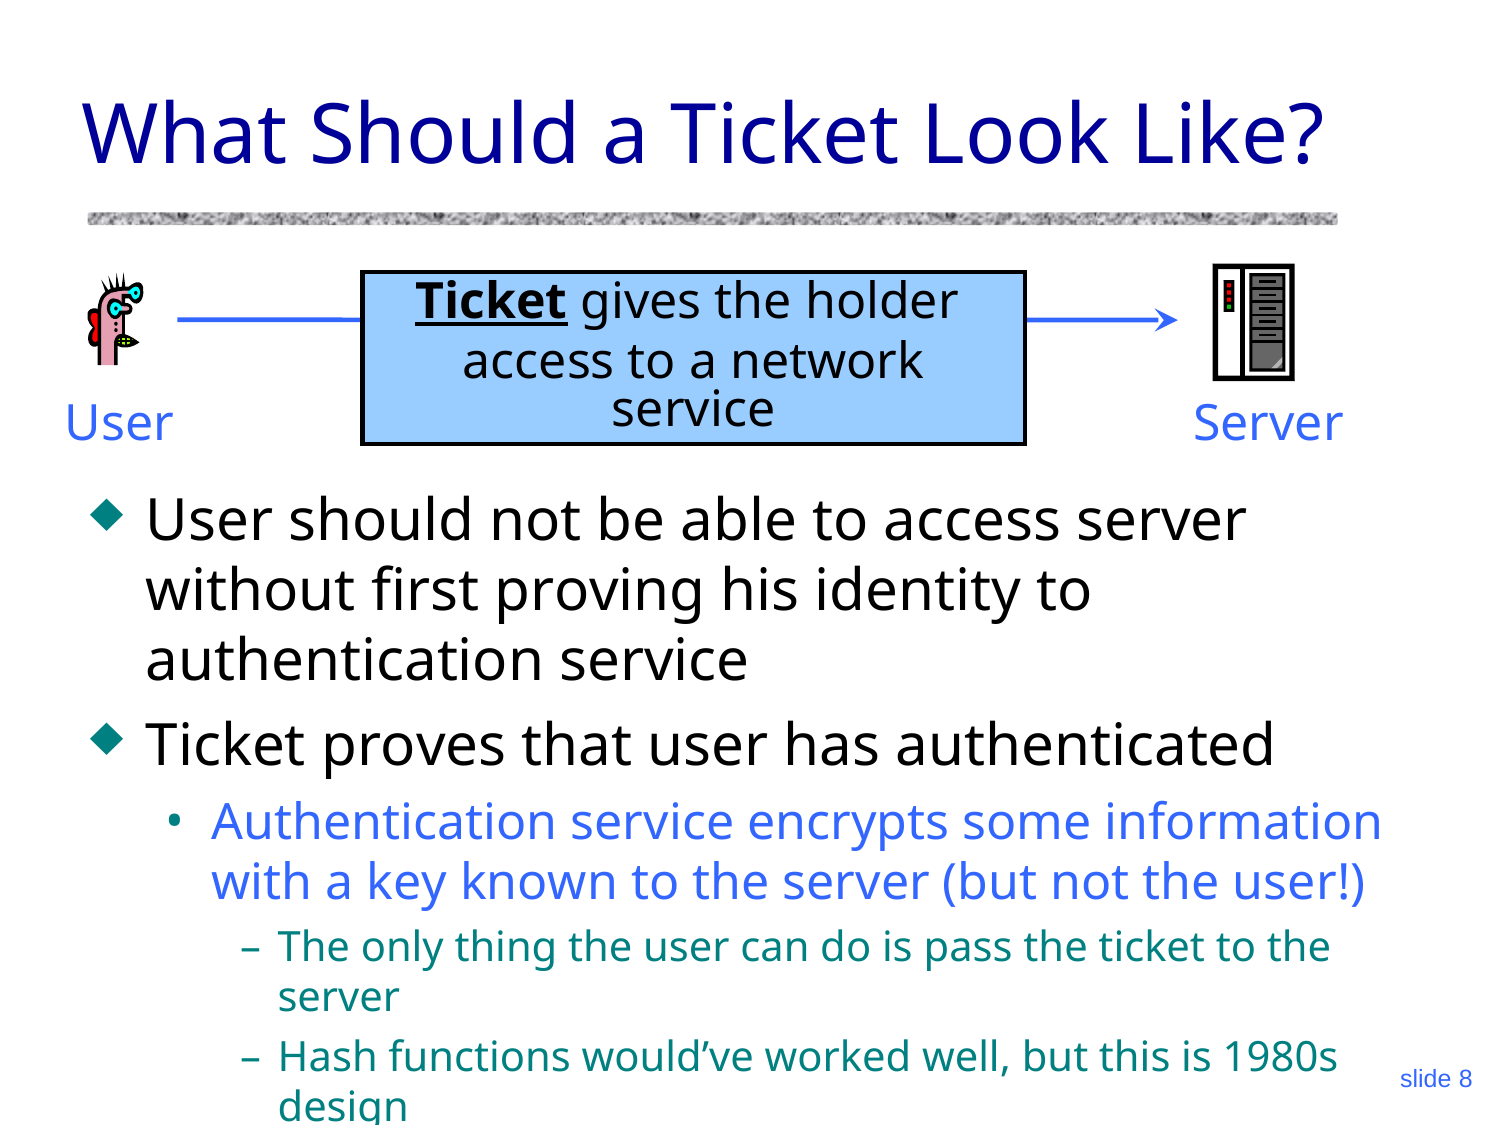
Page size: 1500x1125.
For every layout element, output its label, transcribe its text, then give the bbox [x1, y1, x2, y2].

text_box Ticket gives the holder access to a network service [362, 272, 1026, 444]
picture [87, 212, 1338, 226]
picture [1212, 262, 1296, 383]
text_box Server [1178, 394, 1360, 458]
text_box What Should a Ticket Look Like? [66, 37, 1451, 188]
text_box User should not be able to access server without first proving his identity to authentication service Ticket proves that user has authenticated Authentication service encrypts some information with a key known to the server (but not the user!) The only thing the user can do is pass the ticket to the server Hash functions would’ve worked well, but this is 1980s design Server decrypts the ticket and verifies information [74, 474, 1450, 1101]
text_box slide <number> [1450, 1025, 1488, 1101]
text_box User [50, 394, 190, 458]
picture [87, 272, 145, 366]
